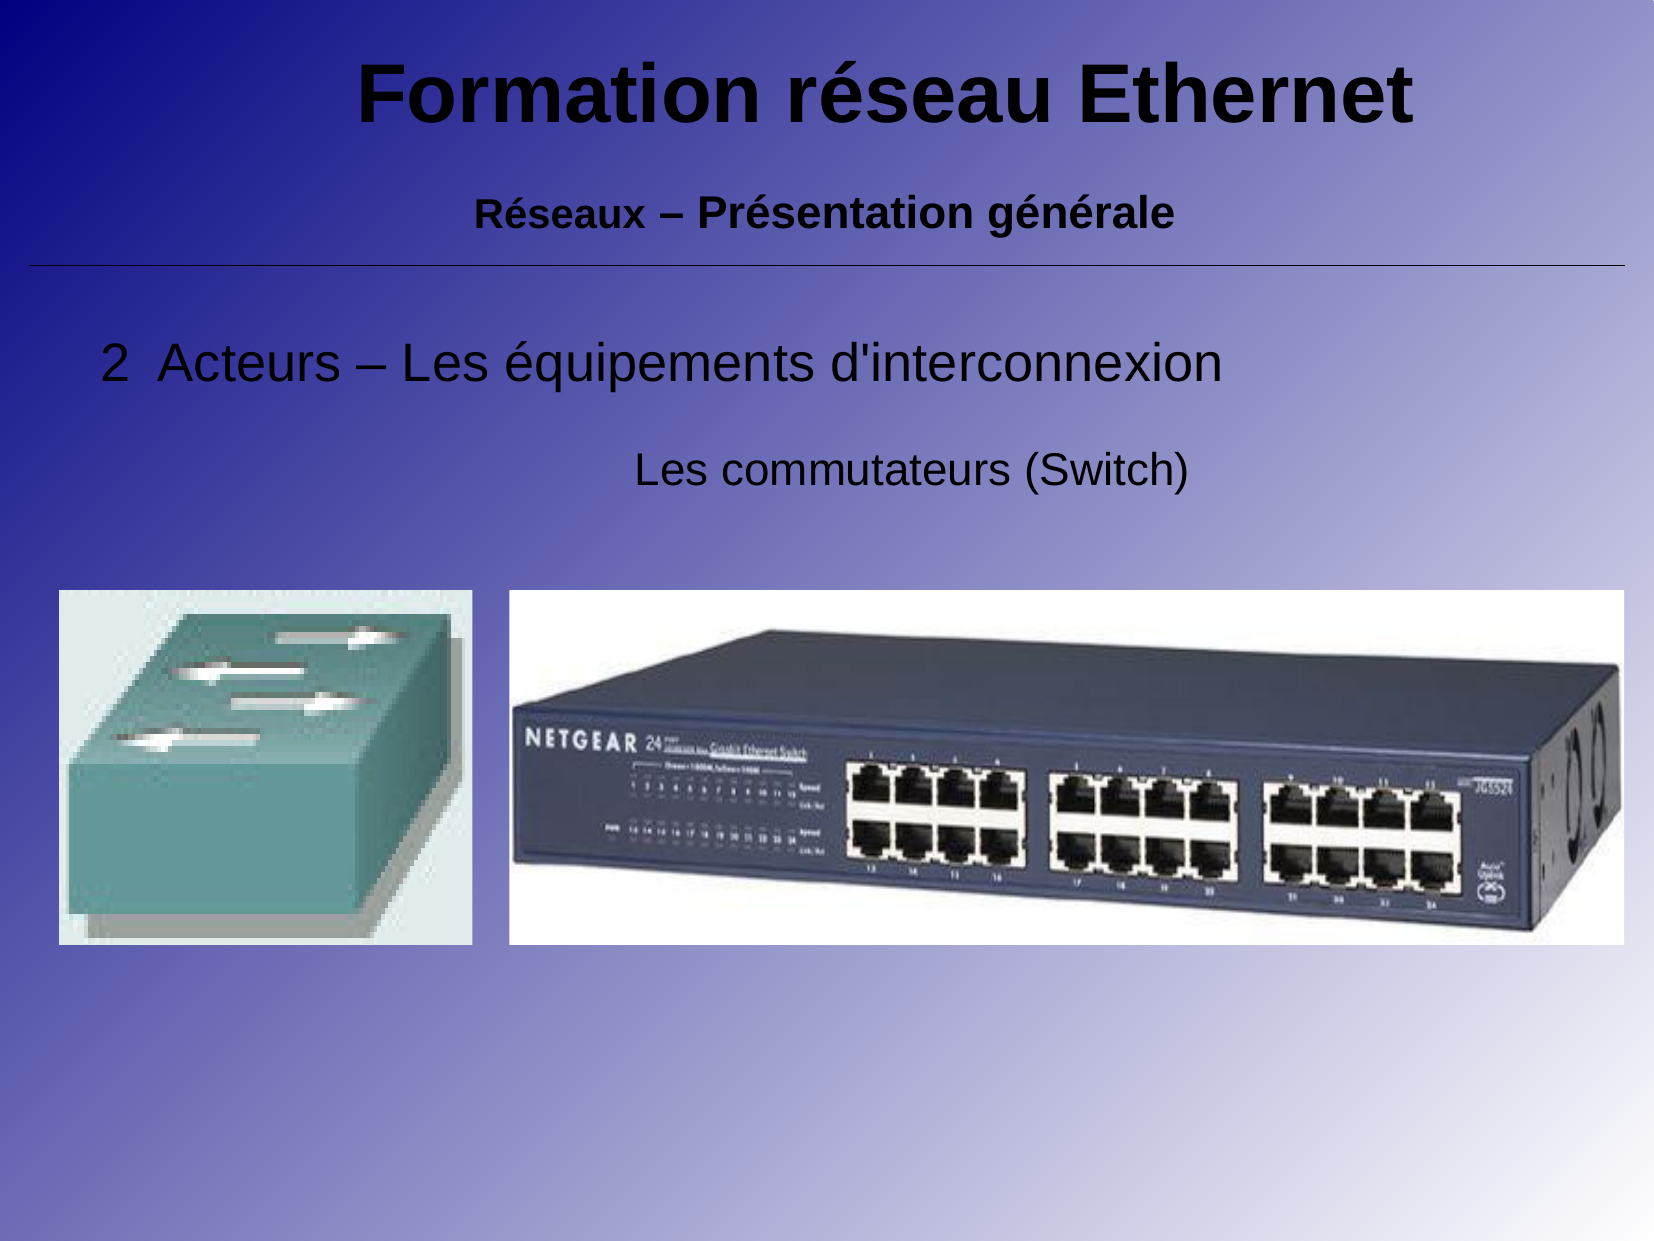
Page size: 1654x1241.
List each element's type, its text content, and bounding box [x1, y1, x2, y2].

text_box Les commutateurs (Switch) [620, 436, 1205, 502]
text_box Réseaux – Présentation générale [29, 177, 1621, 265]
text_box Formation réseau Ethernet [324, 39, 1447, 148]
picture [59, 590, 473, 945]
text_box 2 Acteurs – Les équipements d'interconnexion [85, 324, 1241, 401]
text_box Réseaux – Présentation générale [29, 266, 1621, 354]
picture [509, 590, 1625, 945]
